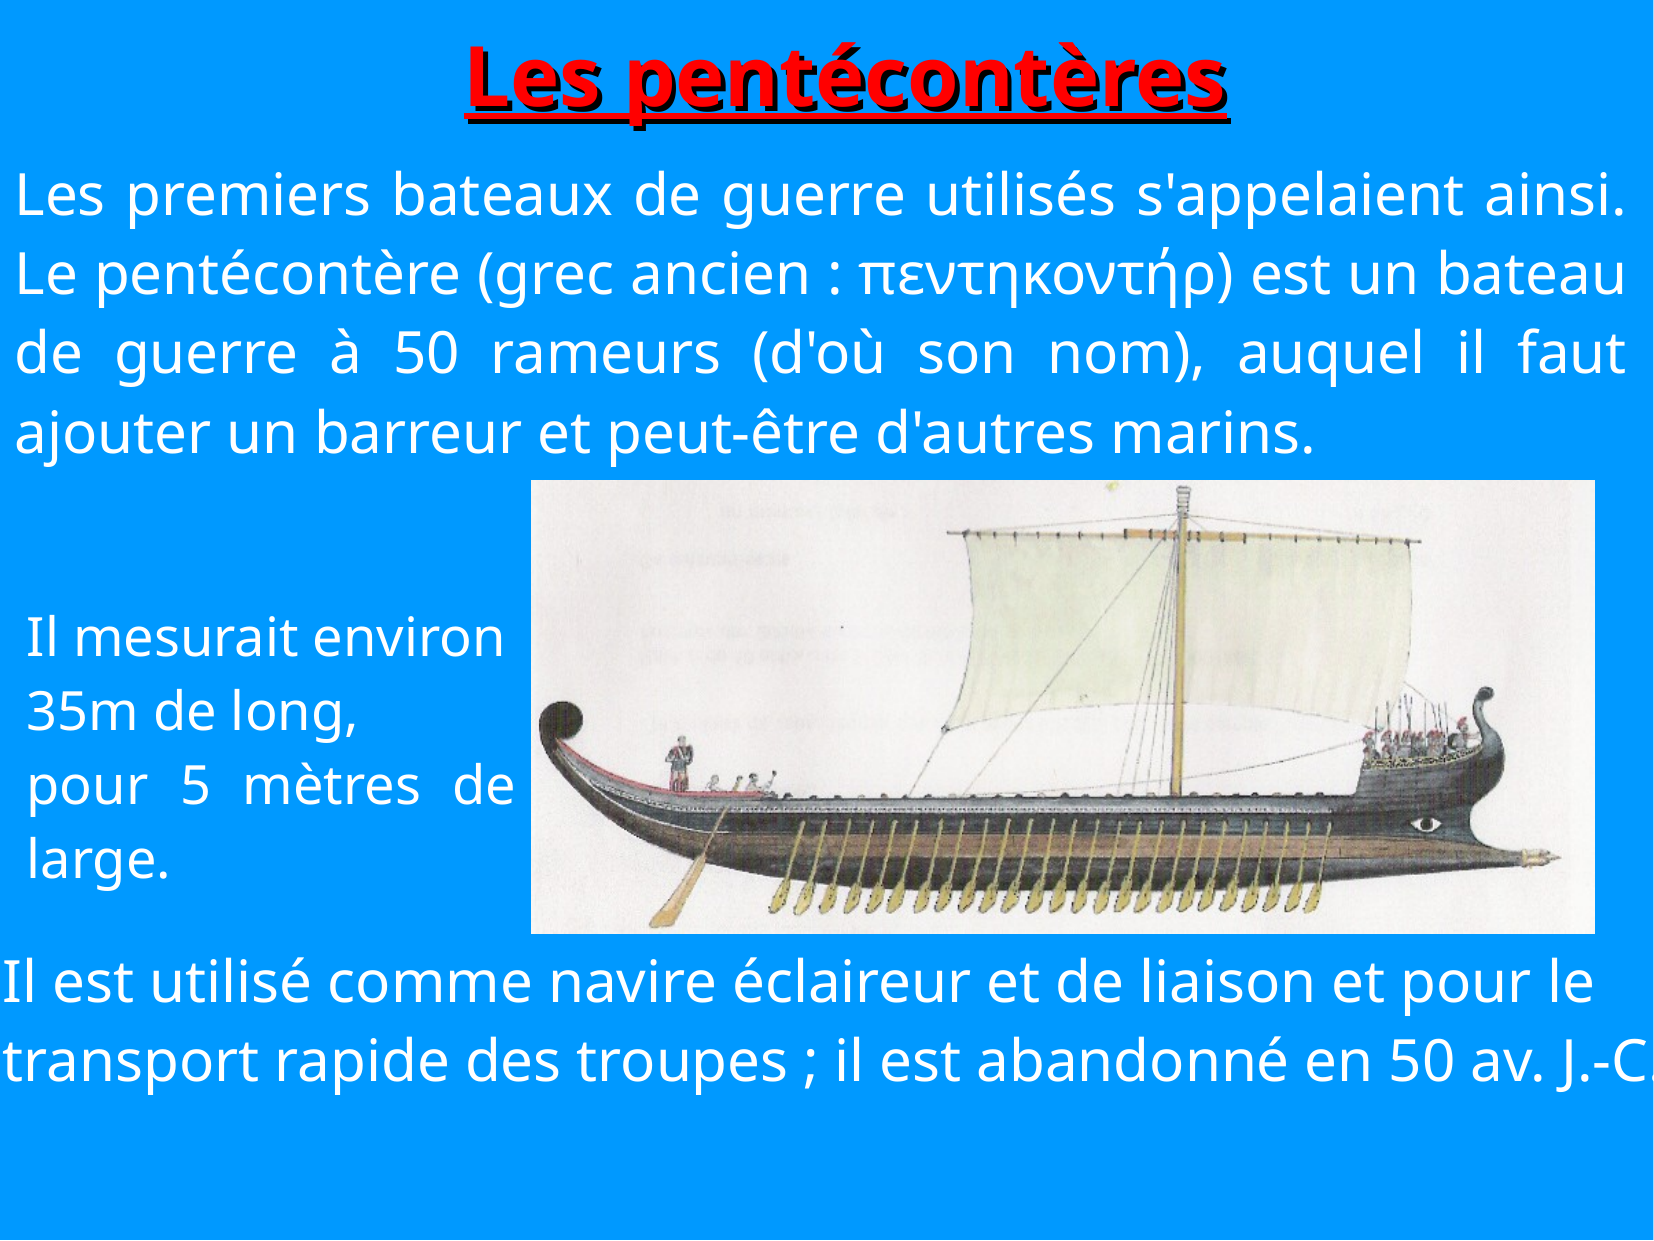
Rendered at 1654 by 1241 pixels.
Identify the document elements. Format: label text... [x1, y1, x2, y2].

text_box Il est utilisé comme navire éclaireur et de liaison et pour le transport rapide des troupes ; il est abandonné en 50 av. J.-C. [0, 933, 1654, 1193]
text_box Les pentécontères [448, 10, 1654, 142]
text_box Il mesurait environ 35m de long, pour 5 mètres de large. [11, 591, 531, 908]
picture [531, 480, 1595, 934]
text_box Les premiers bateaux de guerre utilisés s'appelaient ainsi. Le pentécontère (grec ancien : πεντηκοντήρ) est un bateau de guerre à 50 rameurs (d'où son nom), auquel il faut ajouter un barreur et peut-être d'autres marins. [0, 145, 1642, 650]
